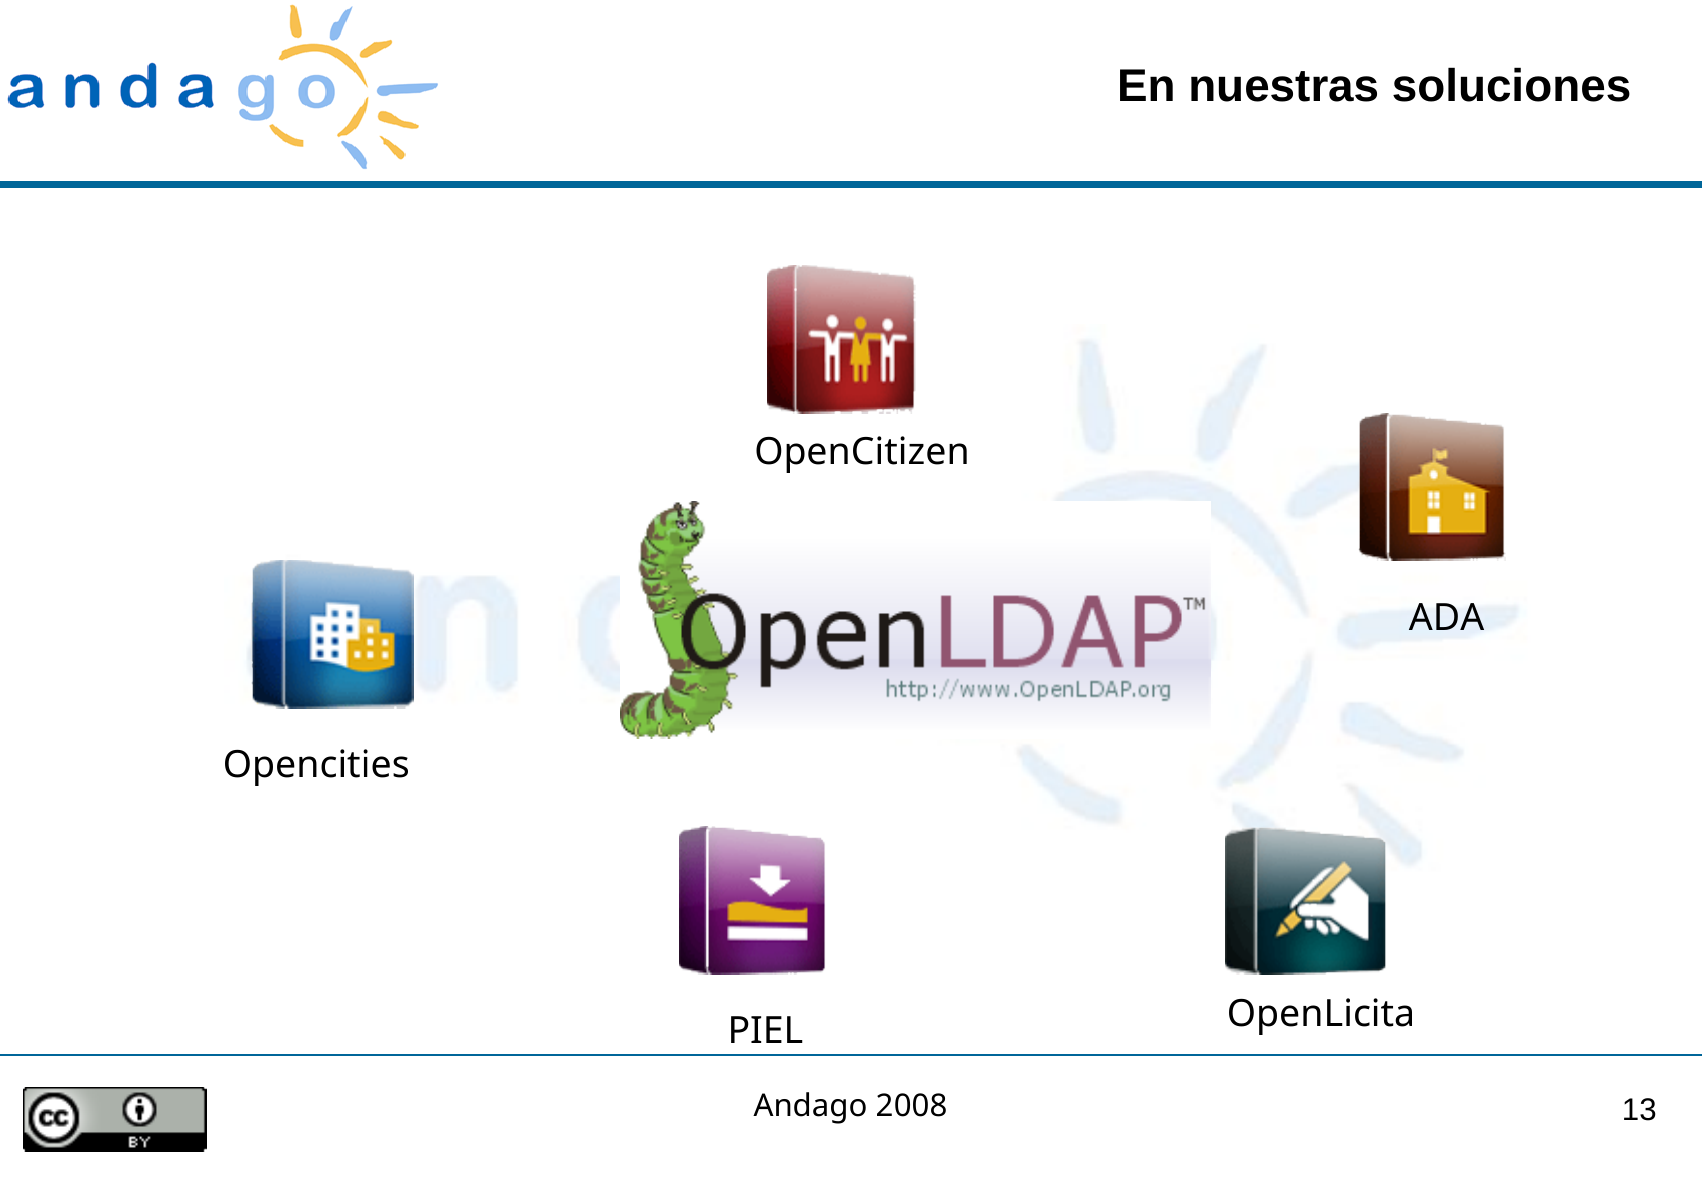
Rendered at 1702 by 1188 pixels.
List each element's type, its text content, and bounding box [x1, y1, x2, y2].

text_box OpenLicita [1210, 983, 1441, 1046]
text_box Opencities [206, 734, 436, 798]
text_box ADA [1392, 587, 1506, 650]
picture [23, 1087, 207, 1152]
text_box PIEL [711, 1000, 827, 1063]
title En nuestras soluciones [255, 0, 1702, 181]
picture [224, 265, 1538, 975]
text_box OpenCitizen [738, 421, 998, 484]
picture [0, 0, 255, 175]
